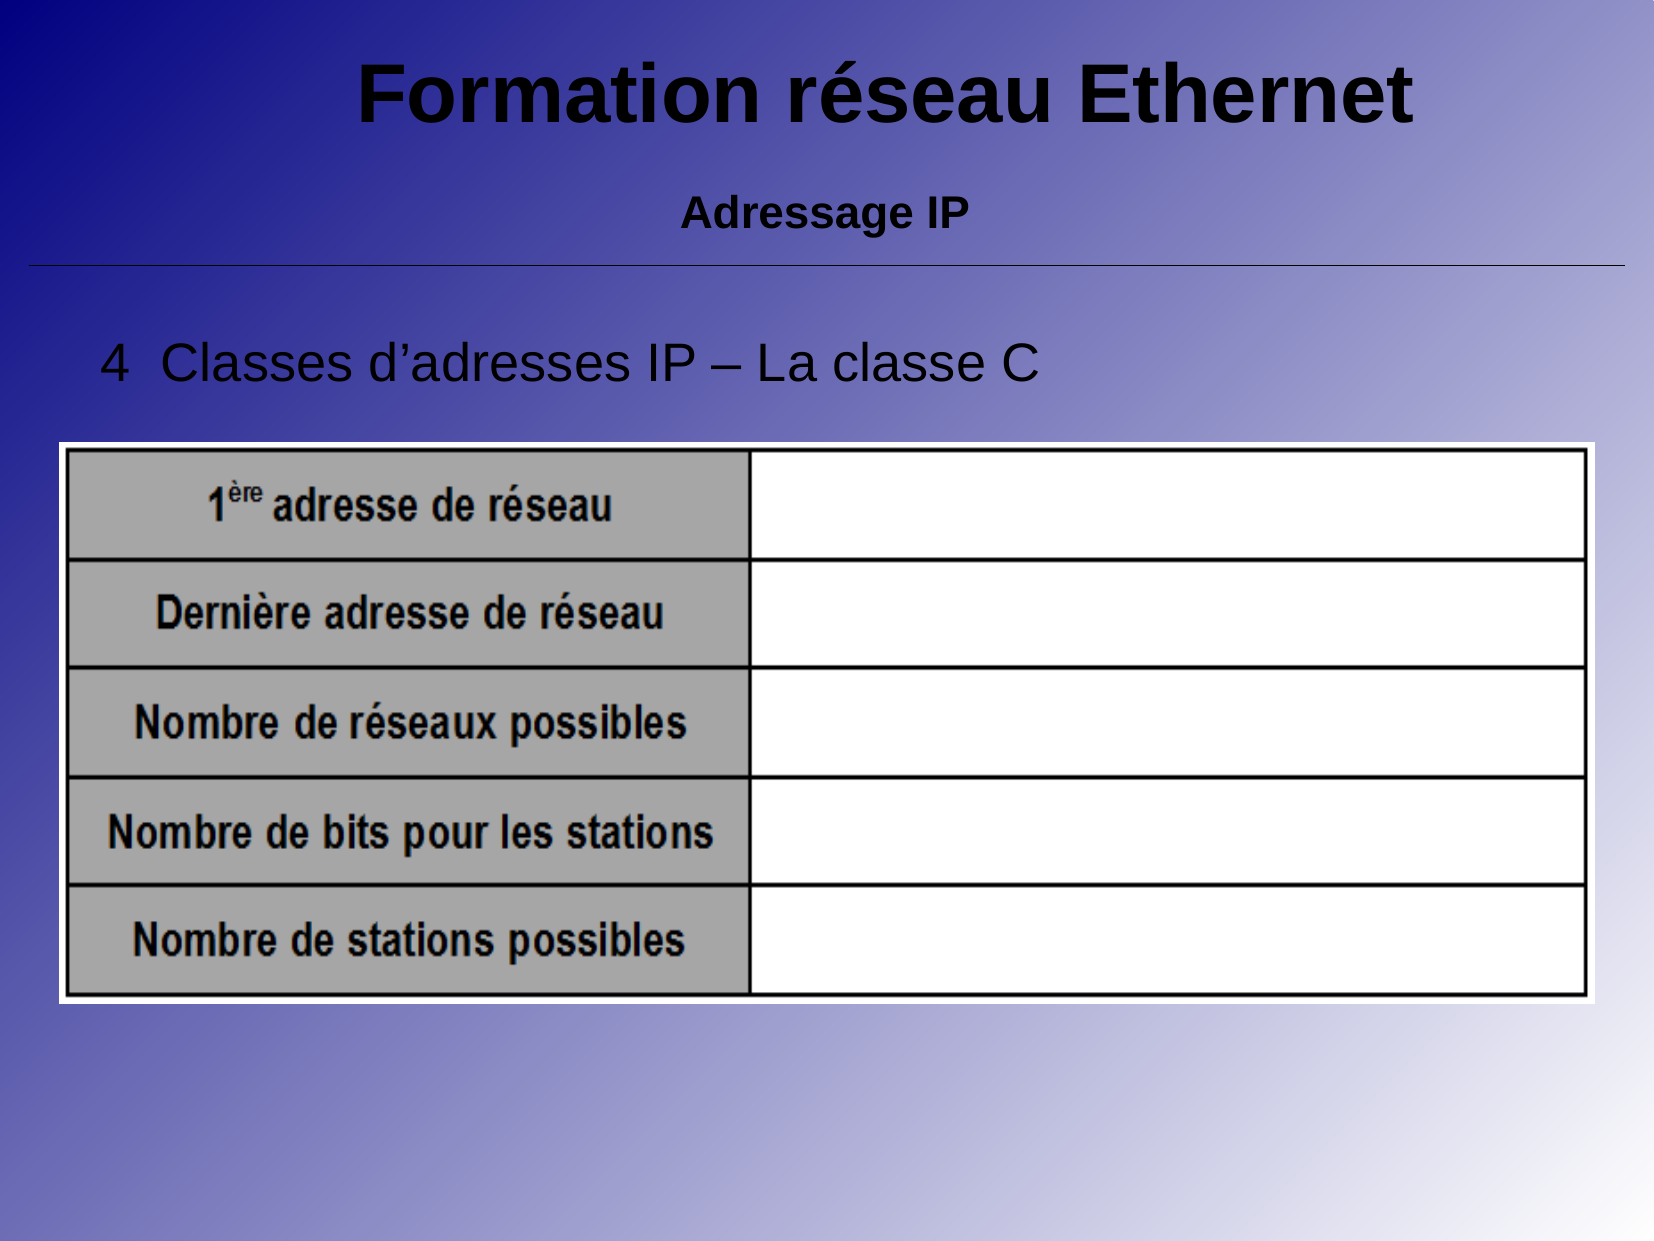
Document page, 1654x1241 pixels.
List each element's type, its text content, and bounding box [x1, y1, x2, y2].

text_box Adressage IP [29, 177, 1621, 265]
text_box Adressage IP [29, 266, 1621, 354]
picture [59, 442, 1595, 1004]
text_box 4 Classes d’adresses IP – La classe C [85, 324, 1057, 401]
text_box Formation réseau Ethernet [324, 39, 1447, 148]
